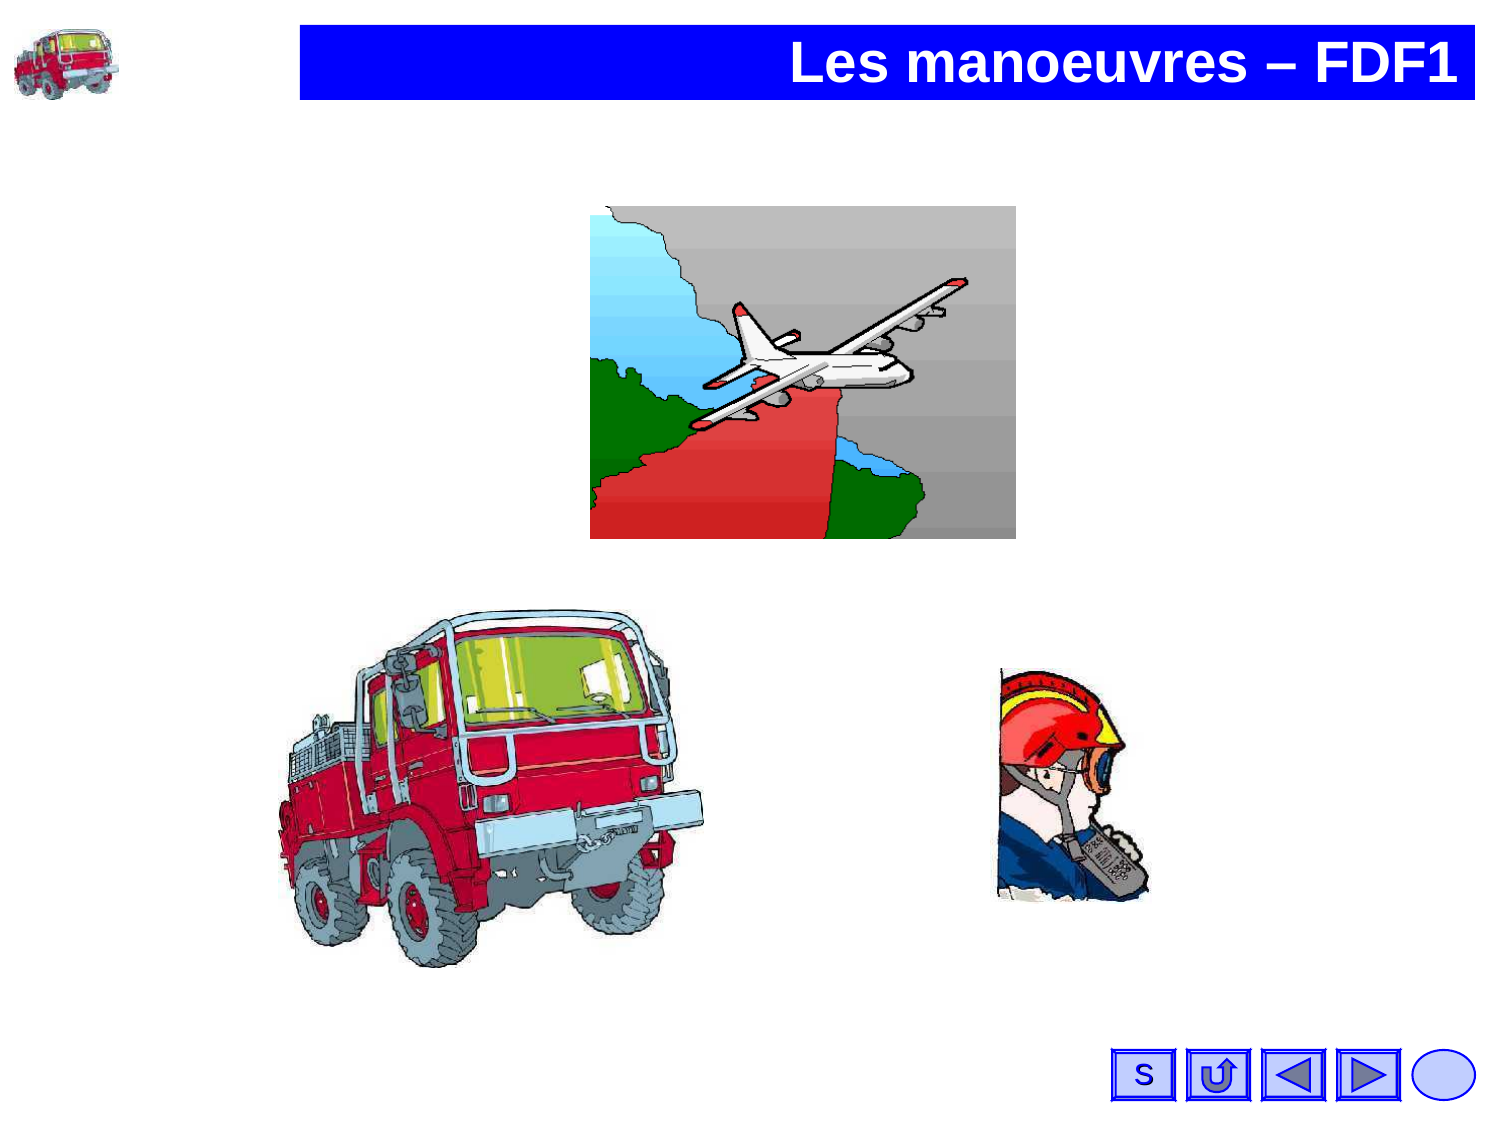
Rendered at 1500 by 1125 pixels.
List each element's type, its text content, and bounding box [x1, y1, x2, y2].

picture [590, 206, 1016, 539]
text_box [1412, 1049, 1476, 1101]
picture [278, 609, 704, 968]
picture [990, 668, 1152, 904]
picture [14, 29, 119, 100]
text_box Les manoeuvres – FDF1 [299, 24, 1475, 100]
